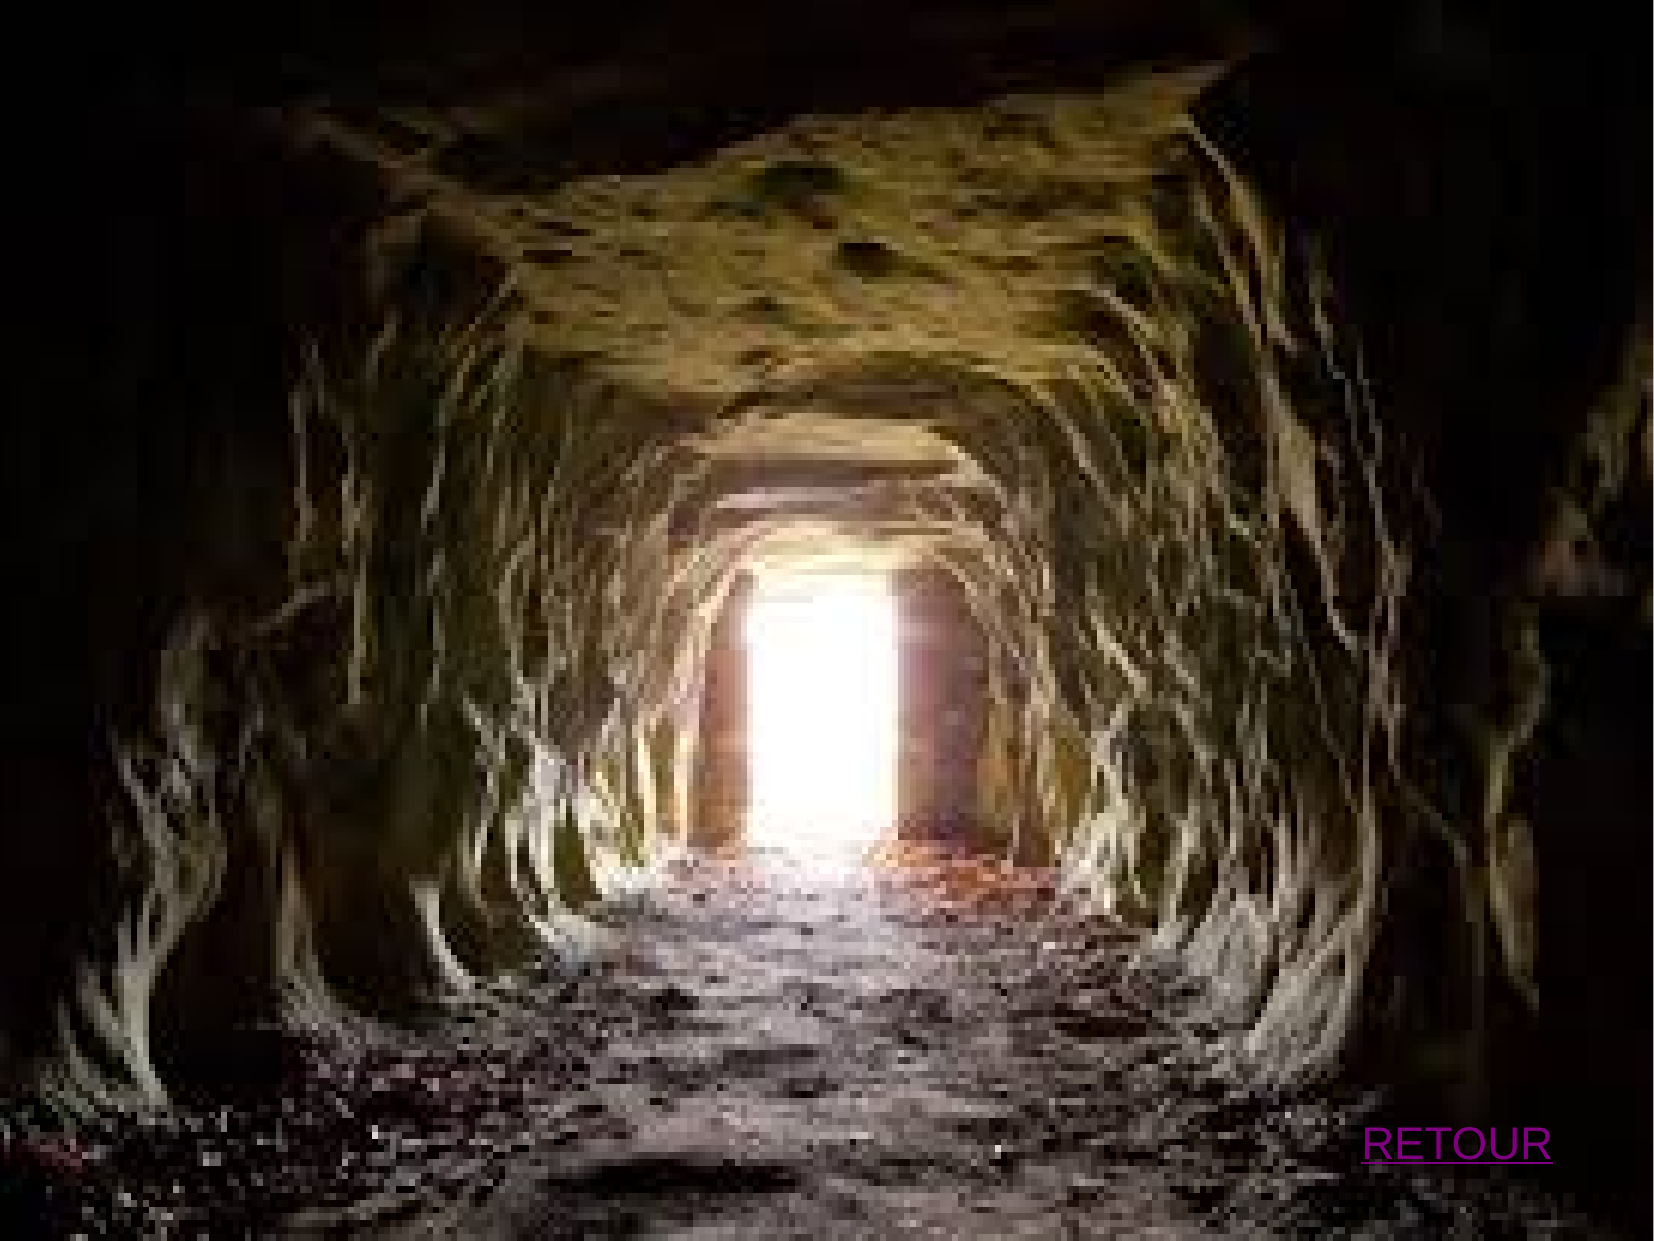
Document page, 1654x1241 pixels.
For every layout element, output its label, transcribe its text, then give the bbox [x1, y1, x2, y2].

text_box RETOUR [1346, 1110, 1630, 1177]
picture [0, 0, 1654, 1241]
